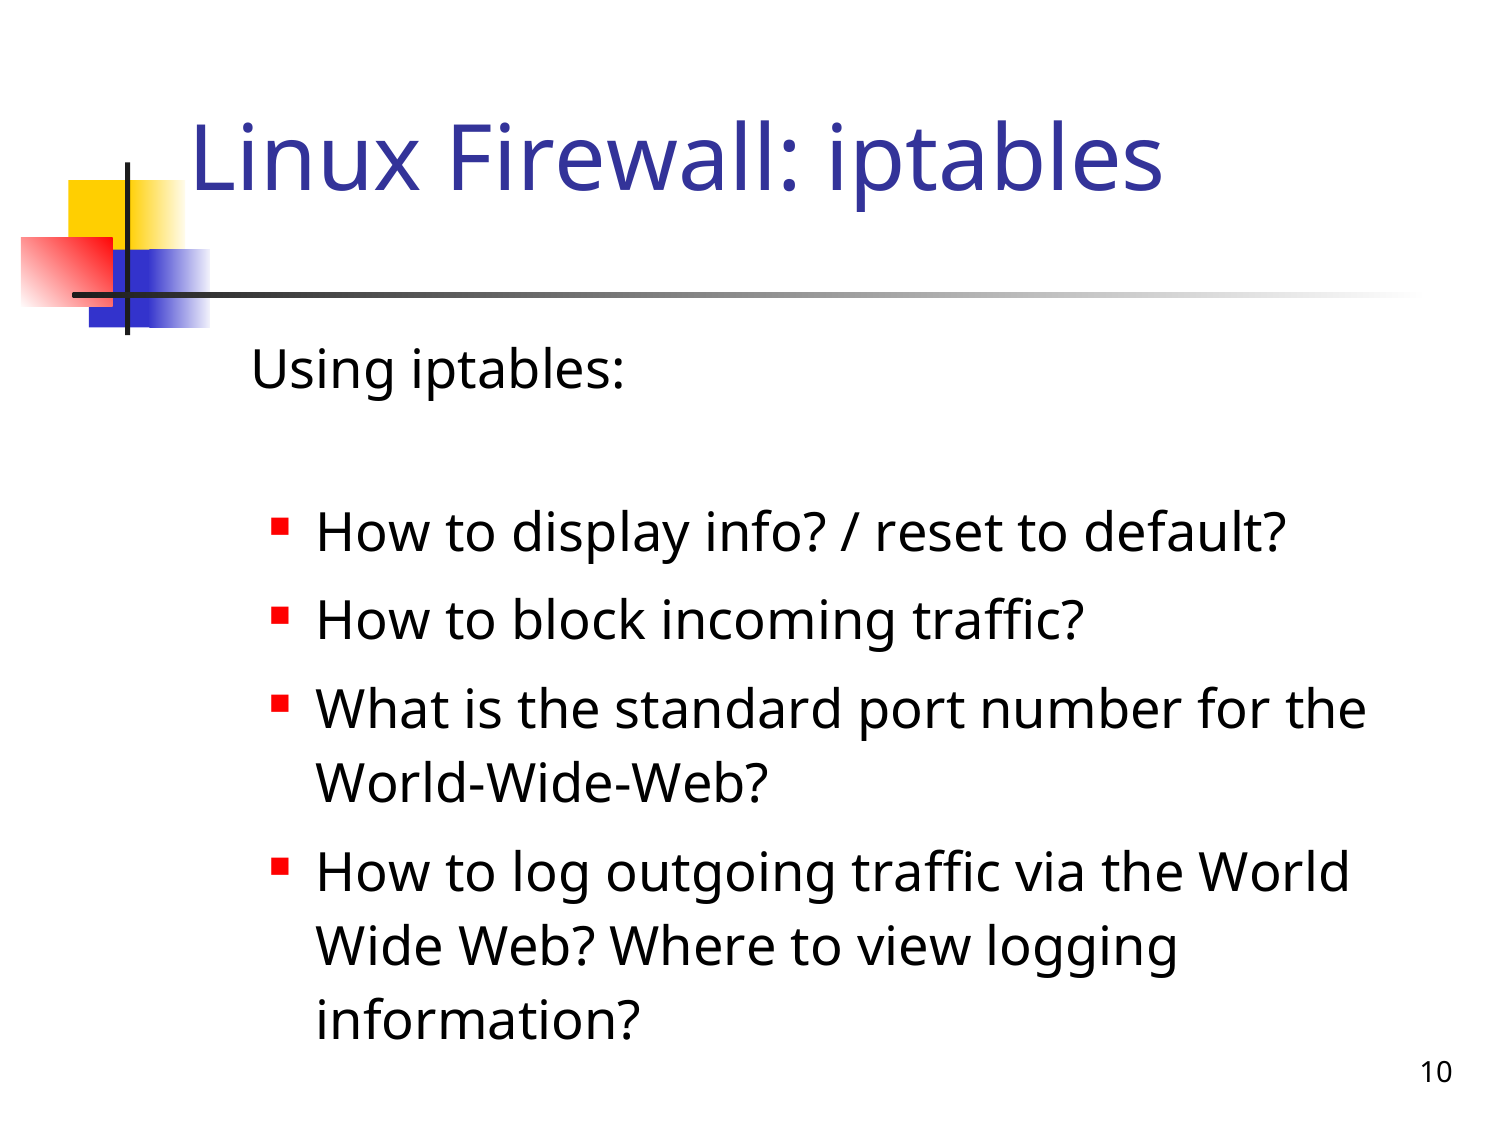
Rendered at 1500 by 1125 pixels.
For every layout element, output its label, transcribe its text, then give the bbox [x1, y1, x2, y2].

title Linux Firewall: iptables [188, 42, 1468, 268]
list Using iptables: How to display info? / reset to default? How to block incoming traffic? What is the standard port number for the World-Wide-Web? How to log outgoing traffic via the World Wide Web? Where to view logging information? [193, 331, 1469, 1059]
